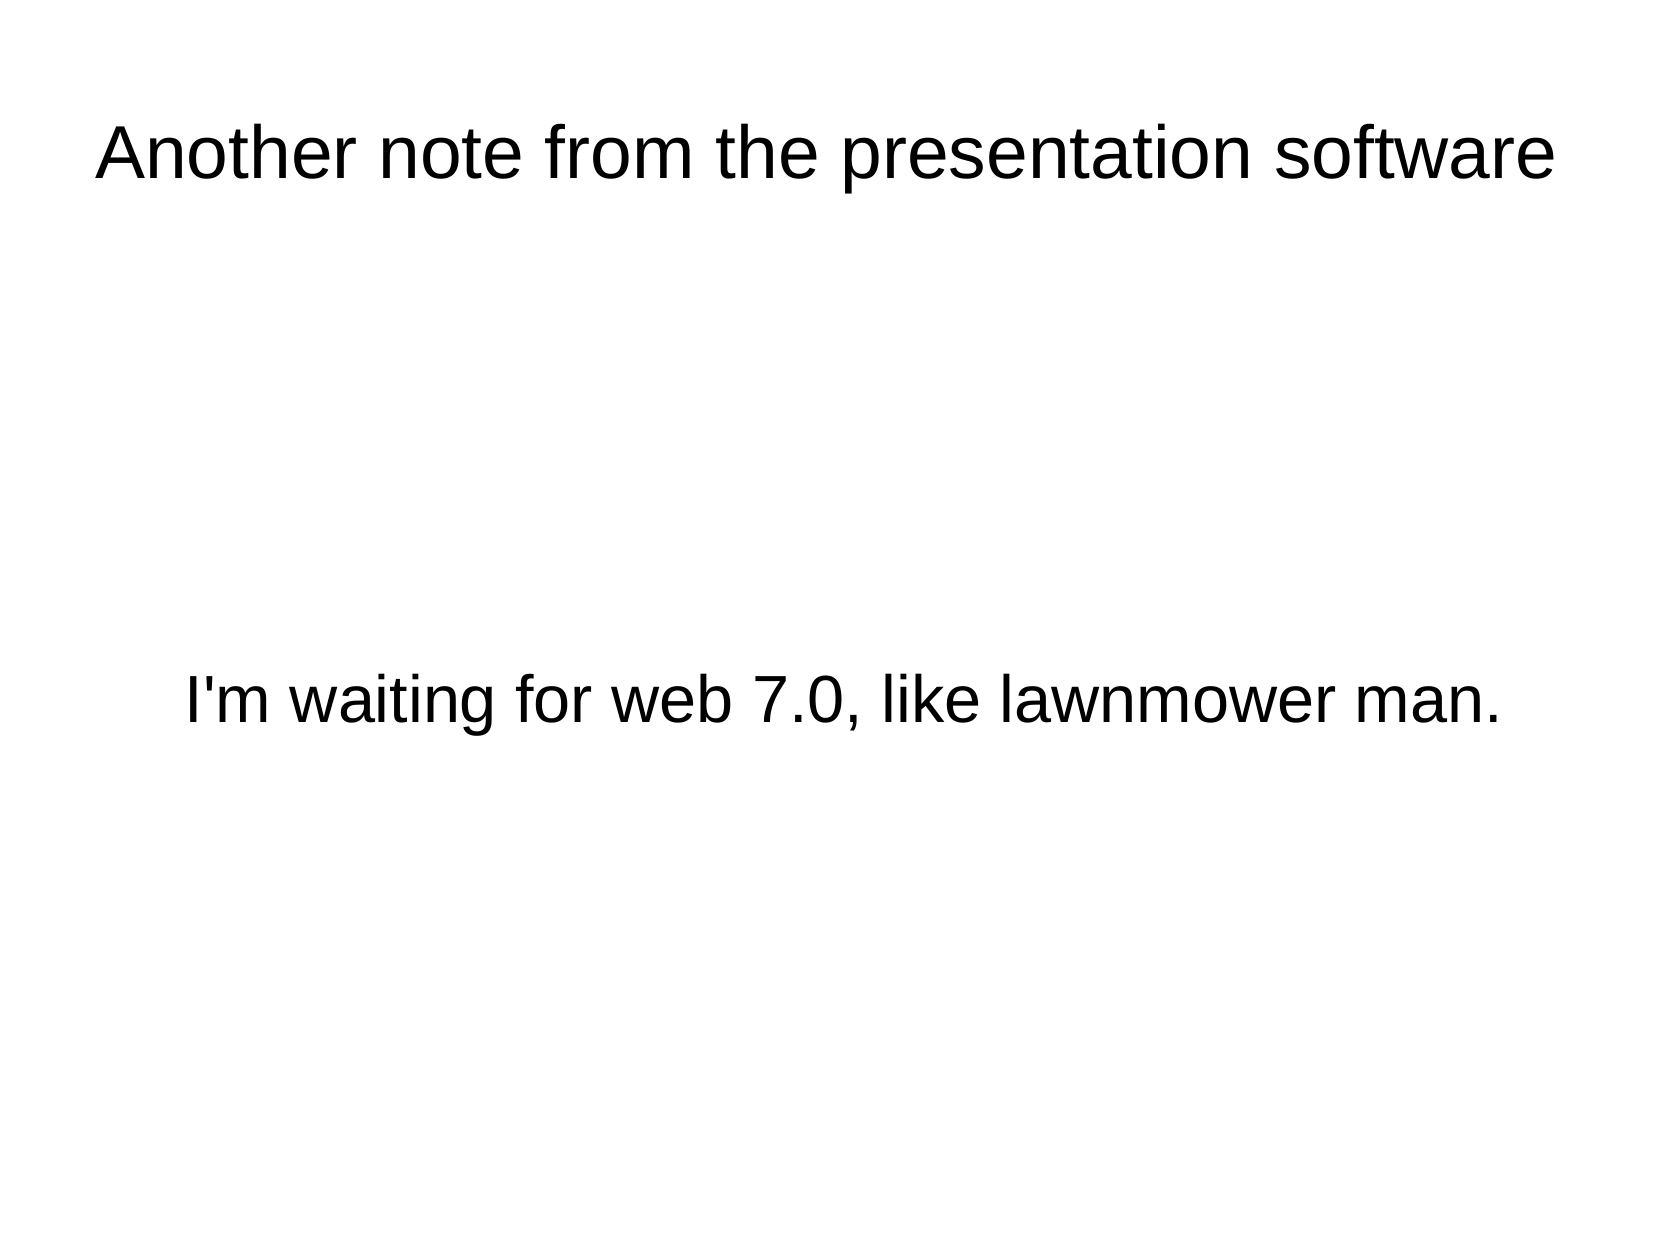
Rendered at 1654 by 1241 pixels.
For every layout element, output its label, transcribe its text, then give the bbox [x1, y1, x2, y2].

title Another note from the presentation software [82, 49, 1571, 257]
subtitle I'm waiting for web 7.0, like lawnmower man. [82, 297, 1571, 1102]
